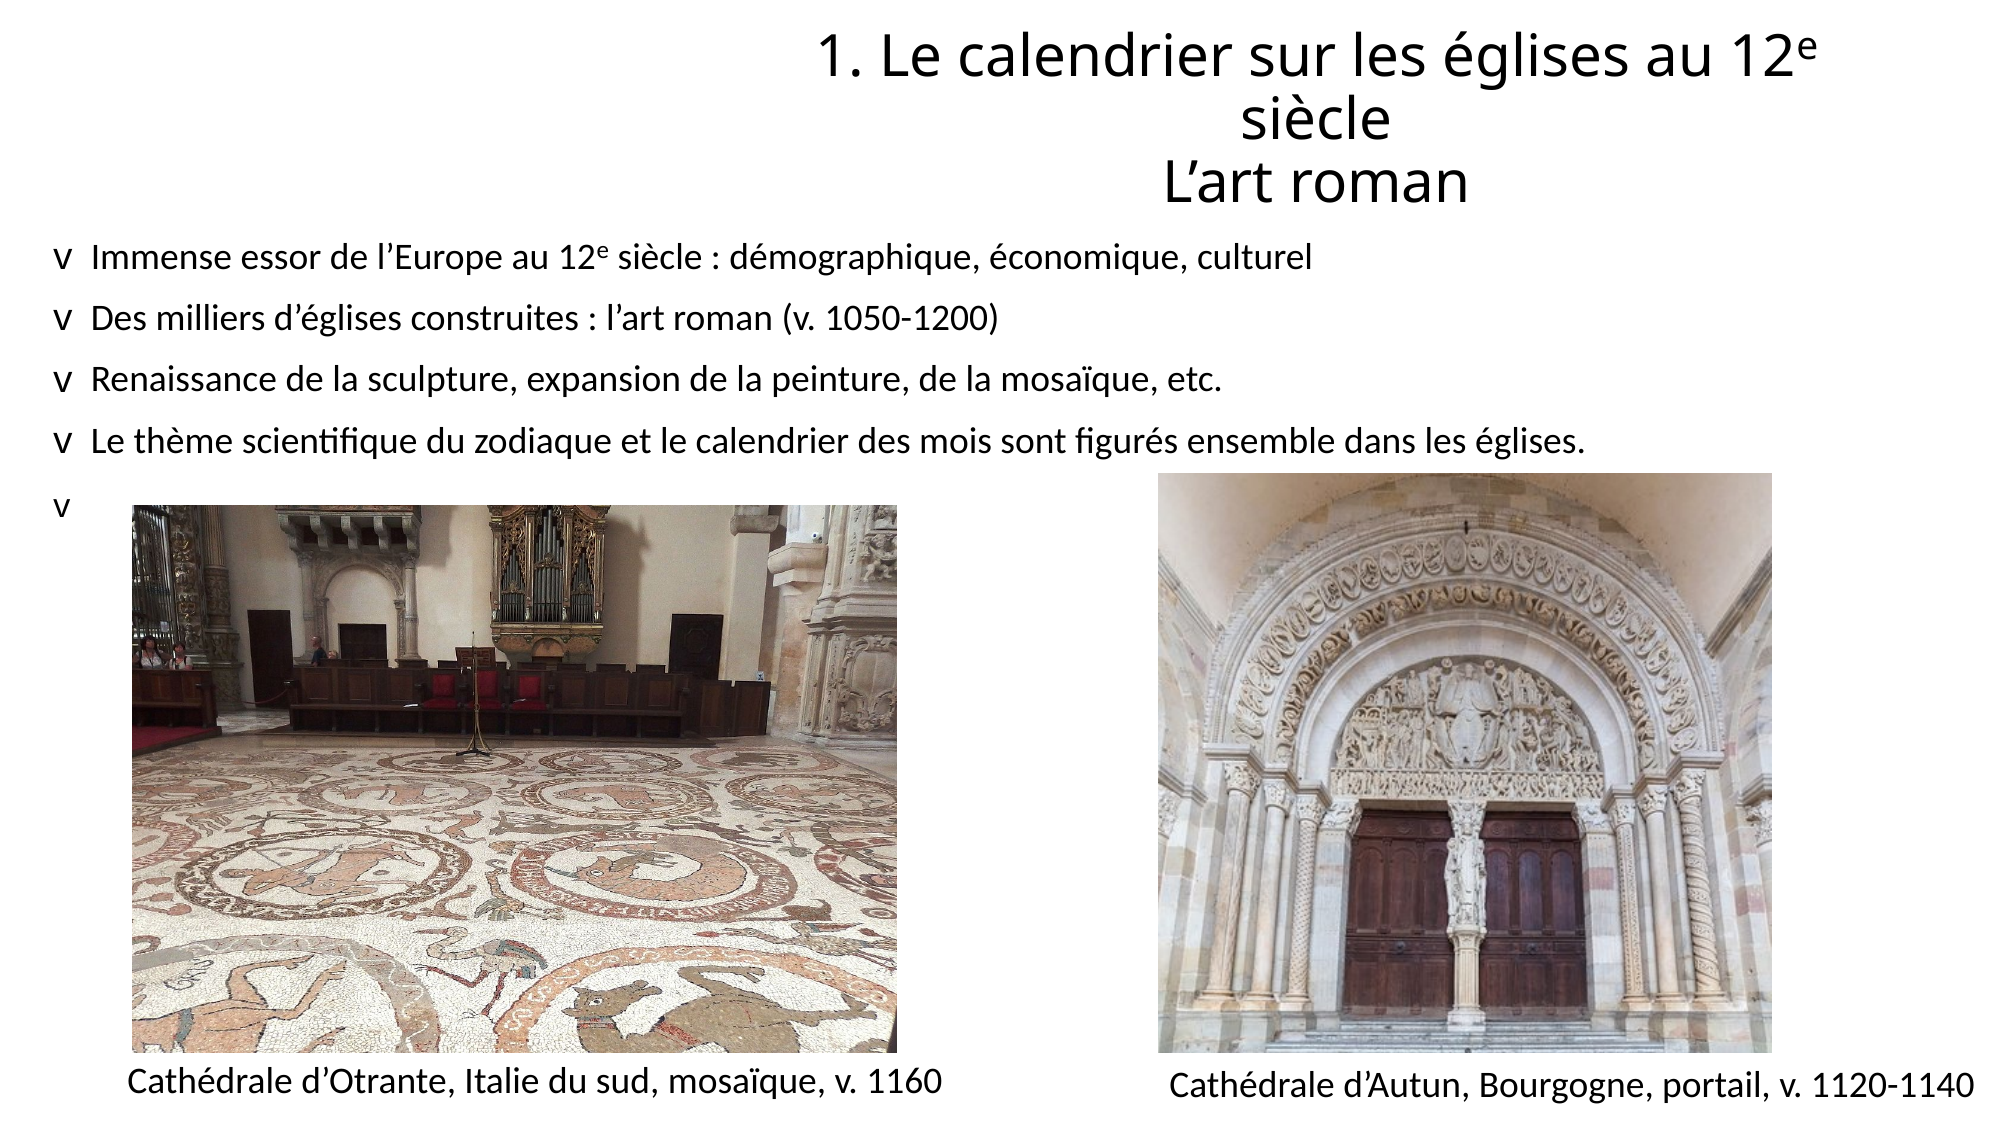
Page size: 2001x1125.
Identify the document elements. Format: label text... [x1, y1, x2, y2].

title 1. Le calendrier sur les églises au 12e siècle L’art roman [770, 12, 1863, 230]
picture [1158, 473, 1772, 1052]
text_box Cathédrale d’Otrante, Italie du sud, mosaïque, v. 1160 [112, 1048, 968, 1110]
list Immense essor de l’Europe au 12e siècle : démographique, économique, culturel Des milliers d’églises construites : l’art roman (v. 1050-1200) Renaissance de la sculpture, expansion de la peinture, de la mosaïque, etc. Le thème scientifique du zodiaque et le calendrier des mois sont figurés ensemble dans les églises. [38, 229, 1682, 736]
picture [132, 505, 897, 1048]
text_box Cathédrale d’Autun, Bourgogne, portail, v. 1120-1140 [1154, 1052, 2000, 1113]
